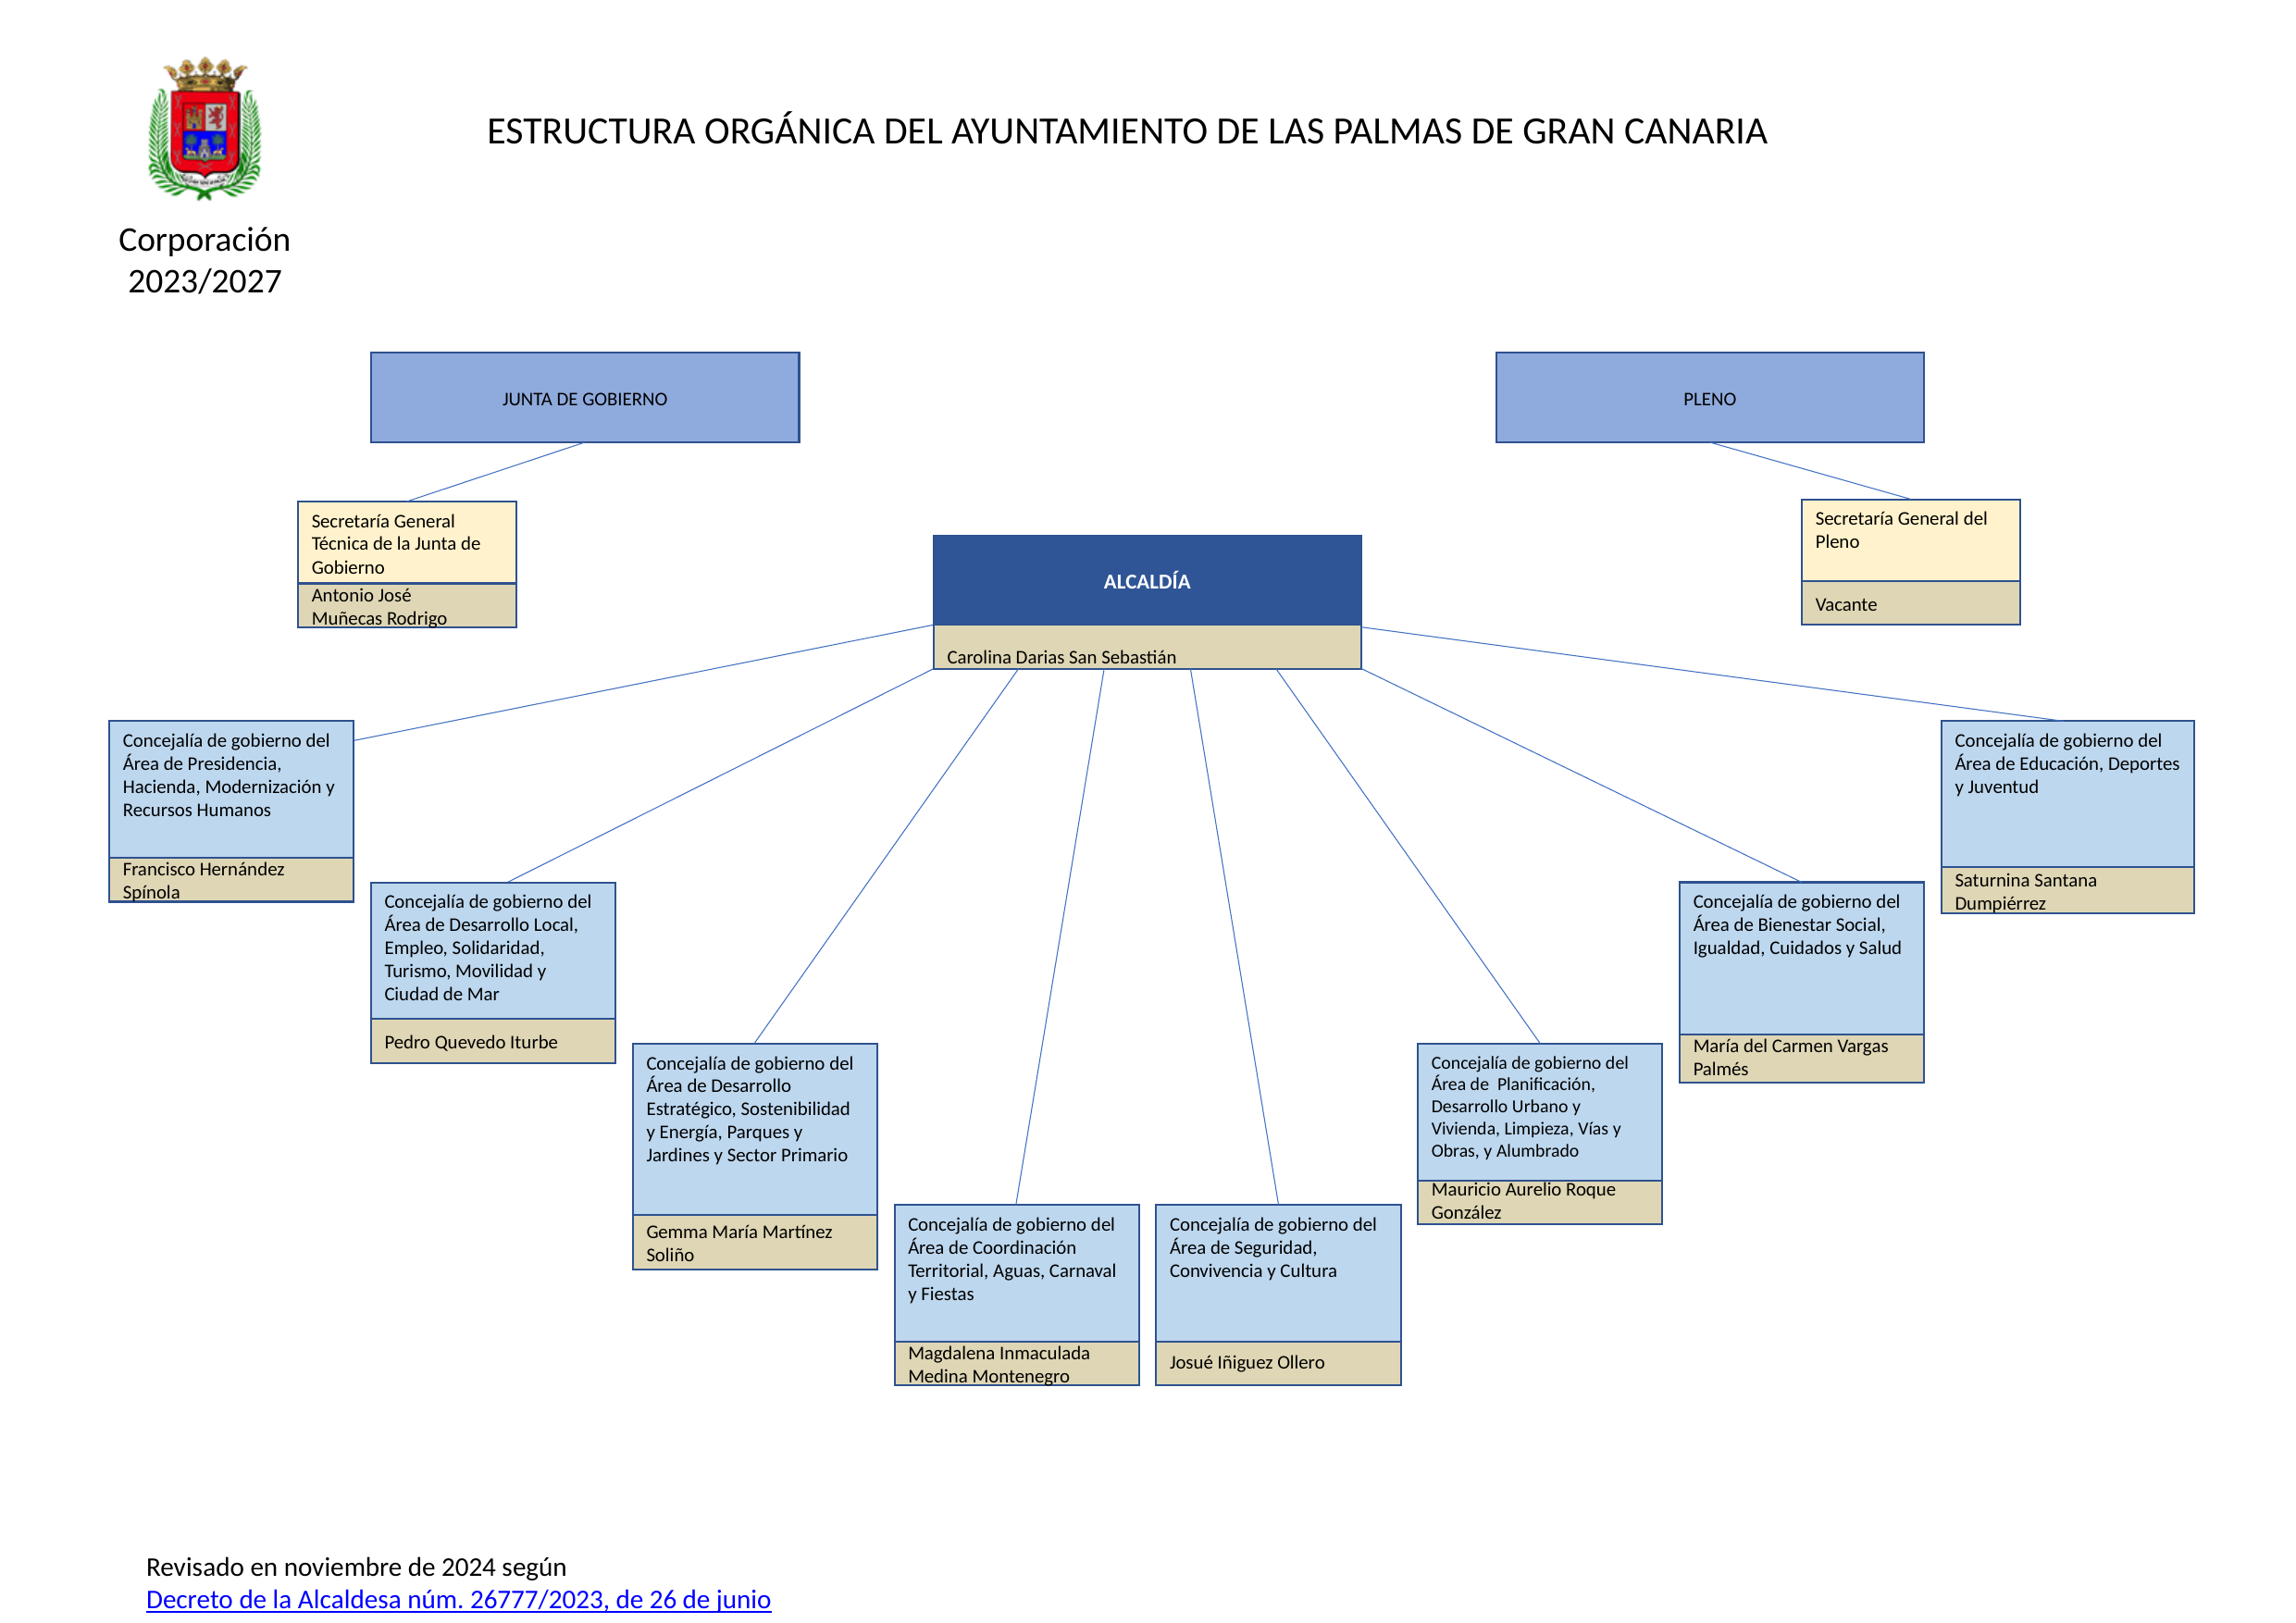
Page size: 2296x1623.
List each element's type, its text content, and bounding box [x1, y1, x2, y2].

text_box Magdalena Inmaculada Medina Montenegro [895, 1342, 1139, 1385]
text_box Concejalía de gobierno del Área de Bienestar Social, Igualdad, Cuidados y Salud [1680, 883, 1924, 1035]
text_box Mauricio Aurelio Roque González [1418, 1181, 1662, 1224]
text_box ESTRUCTURA ORGÁNICA DEL AYUNTAMIENTO DE LAS PALMAS DE GRAN CANARIA [473, 98, 1822, 159]
text_box Concejalía de gobierno del Área de Planificación, Desarrollo Urbano y Vivienda, Limpieza, Vías y Obras, y Alumbrado [1418, 1044, 1662, 1181]
text_box Vacante [1802, 581, 2020, 625]
text_box Secretaría General del Pleno [1802, 500, 2020, 581]
text_box ALCALDÍA [934, 536, 1361, 625]
text_box Antonio José Muñecas Rodrigo [298, 583, 516, 627]
text_box Josué Iñiguez Ollero [1156, 1342, 1401, 1385]
text_box Saturnina Santana Dumpiérrez [1942, 867, 2194, 913]
text_box Revisado en noviembre de 2024 según Decreto de la Alcaldesa núm. 26777/2023, de 26 de junio [132, 1542, 1347, 1623]
text_box Pedro Quevedo Iturbe [371, 1019, 615, 1063]
picture [146, 53, 263, 204]
text_box Concejalía de gobierno del Área de Coordinación Territorial, Aguas, Carnaval y Fiestas [895, 1205, 1139, 1342]
text_box PLENO [1496, 353, 1924, 442]
text_box Secretaría General Técnica de la Junta de Gobierno [298, 502, 516, 583]
text_box Concejalía de gobierno del Área de Presidencia, Hacienda, Modernización y Recursos Humanos [109, 721, 354, 858]
text_box Gemma María Martínez Soliño [633, 1215, 877, 1270]
text_box Carolina Darias San Sebastián [934, 625, 1361, 669]
text_box Concejalía de gobierno del Área de Educación, Deportes y Juventud [1942, 721, 2194, 867]
text_box María del Carmen Vargas Palmés [1680, 1035, 1924, 1083]
text_box Concejalía de gobierno del Área de Seguridad, Convivencia y Cultura [1156, 1205, 1401, 1342]
text_box Francisco Hernández Spínola [109, 858, 354, 901]
text_box JUNTA DE GOBIERNO [371, 353, 800, 442]
text_box Corporación 2023/2027 [82, 209, 328, 308]
text_box Concejalía de gobierno del Área de Desarrollo Estratégico, Sostenibilidad y Energía, Parques y Jardines y Sector Primario [633, 1044, 877, 1215]
text_box Concejalía de gobierno del Área de Desarrollo Local, Empleo, Solidaridad, Turismo, Movilidad y Ciudad de Mar [371, 883, 615, 1019]
